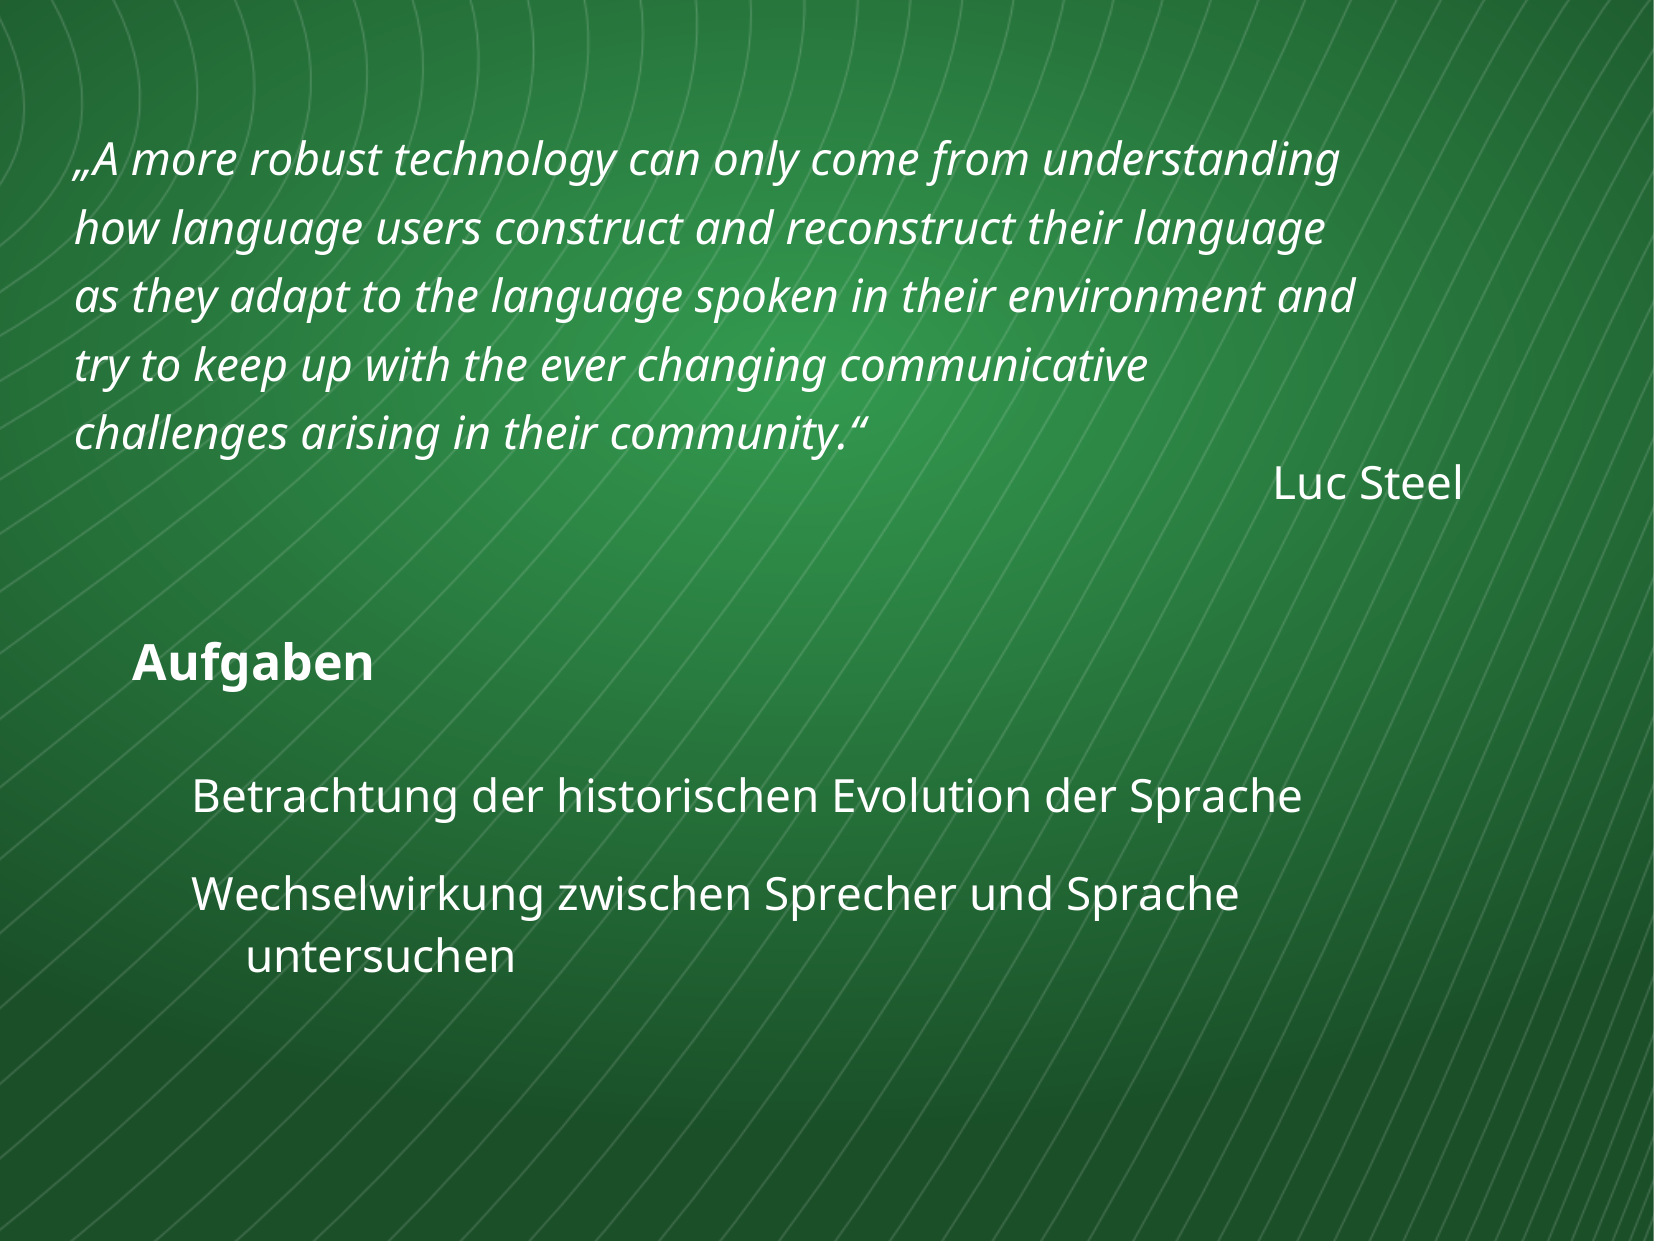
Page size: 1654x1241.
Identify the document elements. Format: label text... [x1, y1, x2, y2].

text_box Aufgaben [118, 619, 367, 697]
picture [0, 0, 1654, 1241]
text_box „A more robust technology can only come from understanding how language users construct and reconstruct their language as they adapt to the language spoken in their environment and try to keep up with the ever changing communicative challenges arising in their community.“ [59, 119, 1394, 532]
text_box Luc Steel [1258, 442, 1477, 515]
text_box Betrachtung der historischen Evolution der Sprache Wechselwirkung zwischen Sprecher und Sprache untersuchen [177, 755, 1506, 978]
